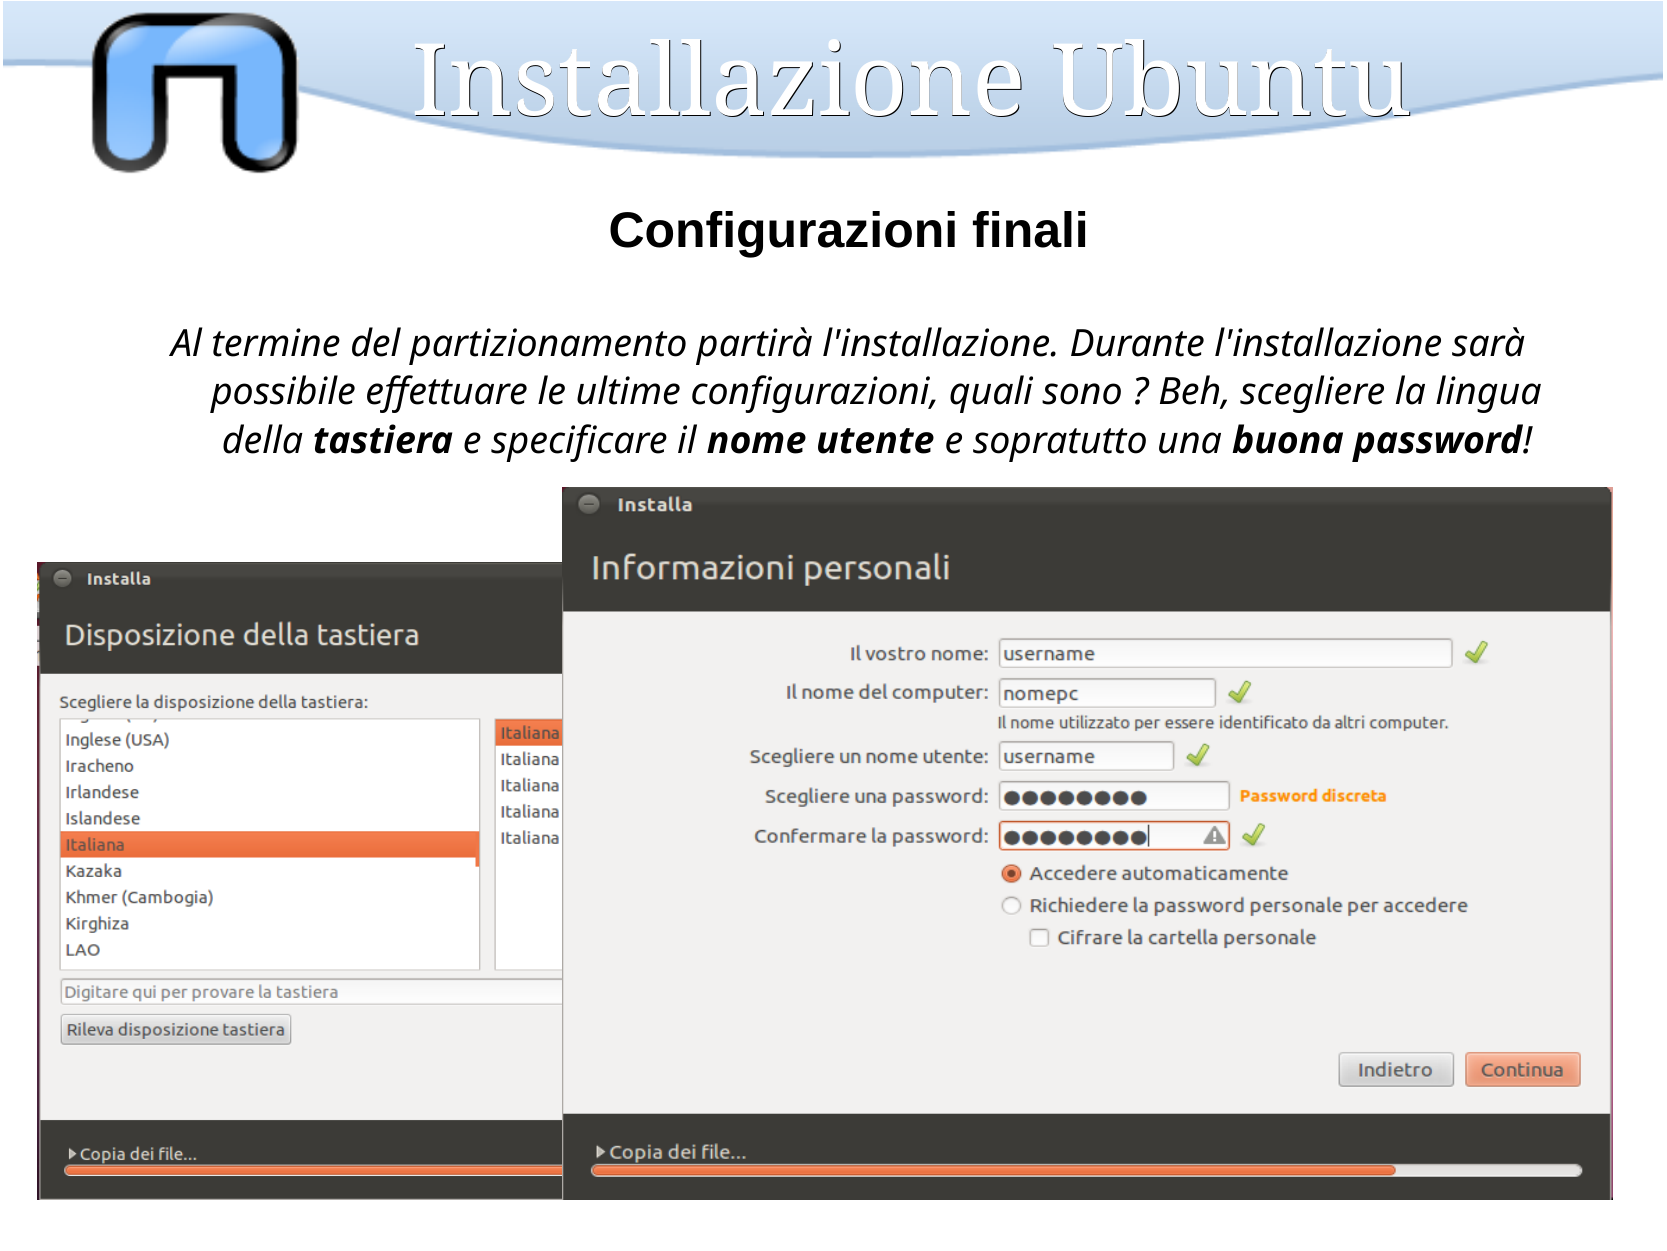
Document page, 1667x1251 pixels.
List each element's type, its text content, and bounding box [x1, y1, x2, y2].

list Configurazioni finali Al termine del partizionamento partirà l'installazione. Durante l'installazione sarà possibile effettuare le ultime configurazioni, quali sono ? Beh, scegliere la lingua della tastiera e specificare il nome utente e sopratutto una buona password! [122, 211, 1576, 562]
picture [0, 0, 1667, 1251]
text_box Installazione Ubuntu [397, 0, 1433, 271]
